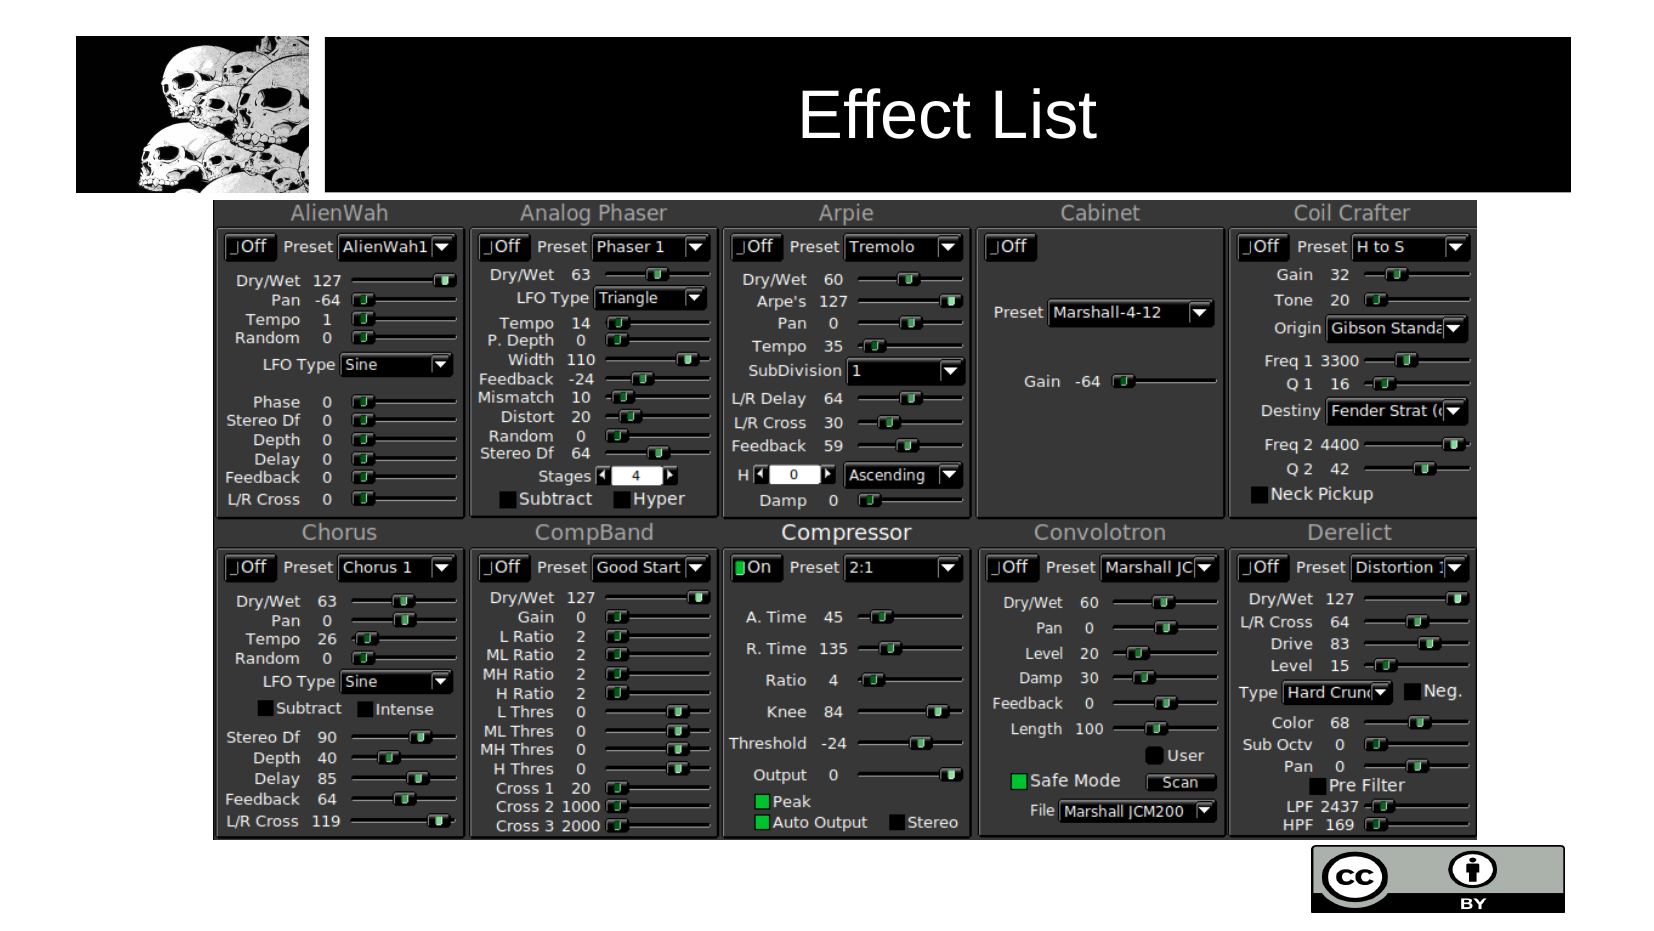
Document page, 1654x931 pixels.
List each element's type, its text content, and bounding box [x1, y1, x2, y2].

picture [76, 36, 309, 193]
title Effect List [324, 37, 1571, 193]
picture [1311, 845, 1565, 913]
picture [213, 200, 1477, 840]
